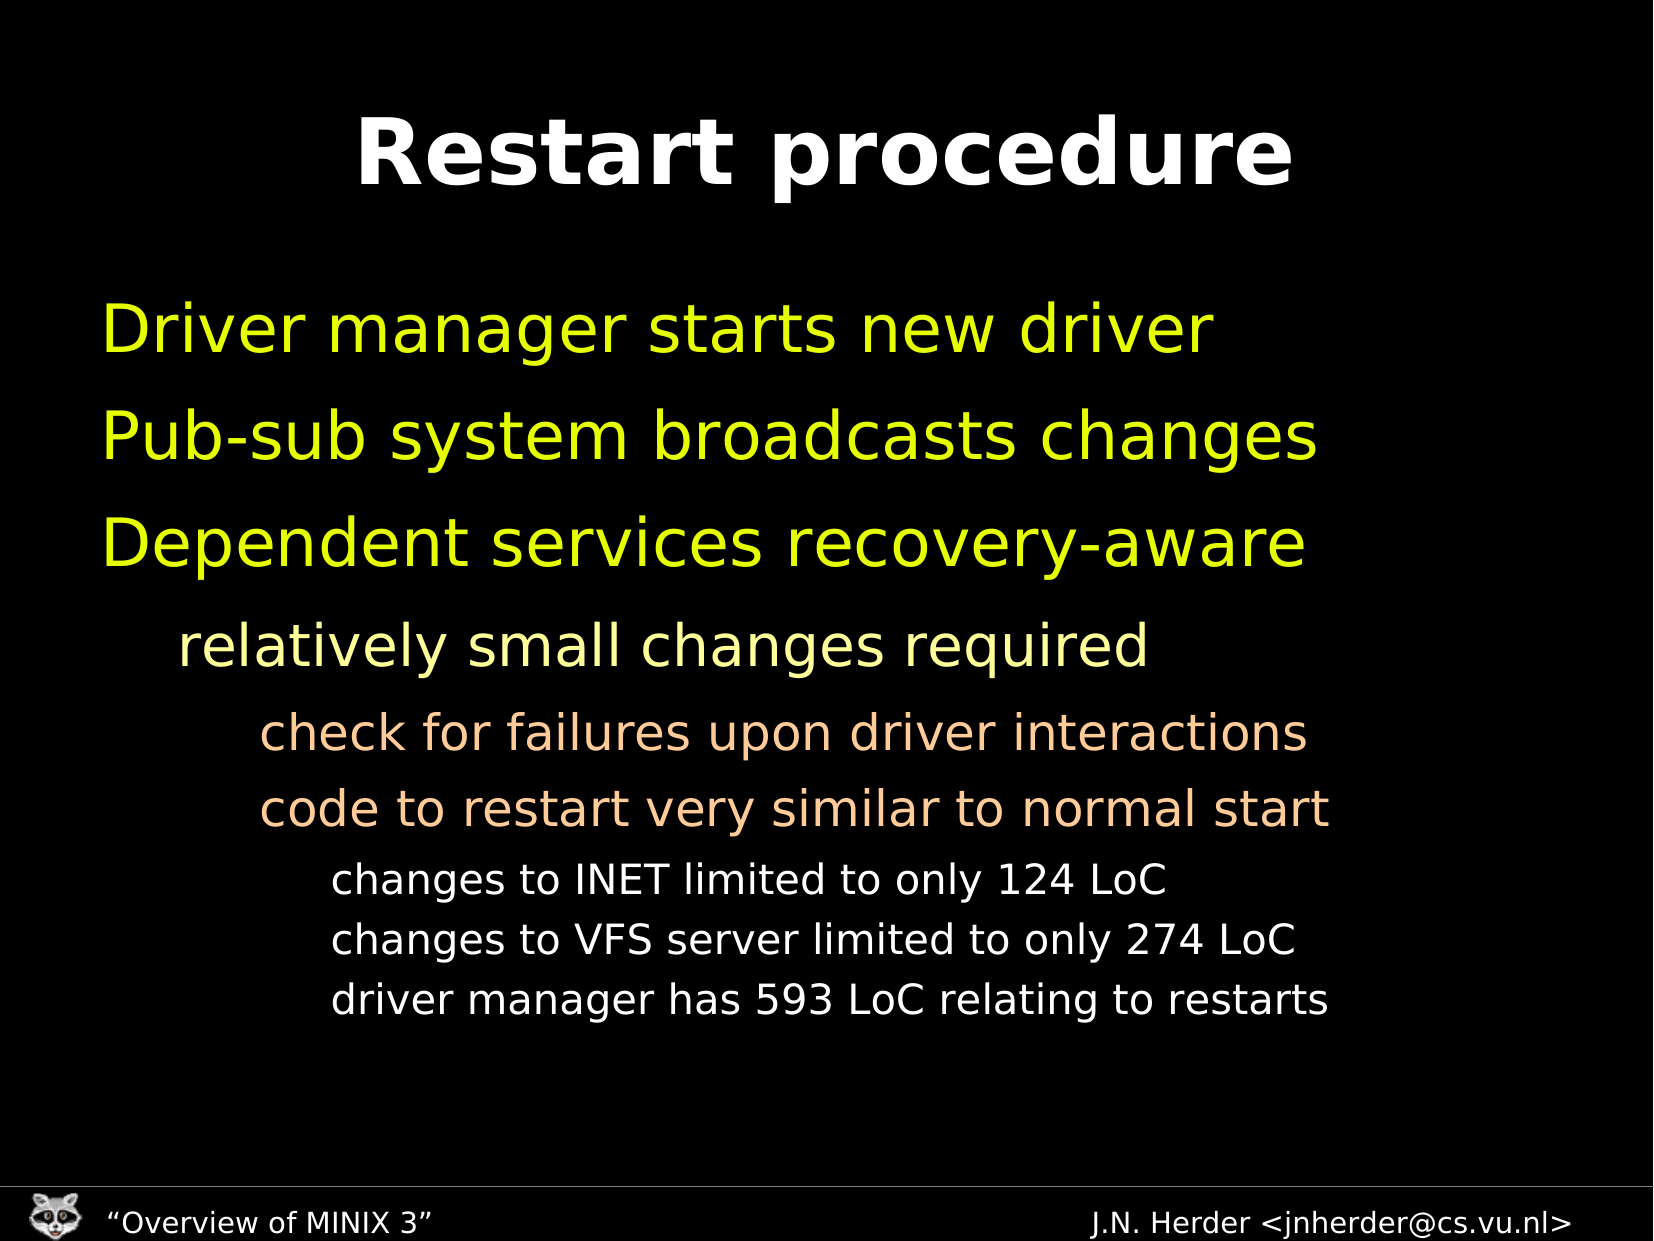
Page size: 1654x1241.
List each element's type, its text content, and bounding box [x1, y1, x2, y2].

title Restart procedure [75, 50, 1576, 256]
picture [29, 1193, 83, 1241]
list Driver manager starts new driver Pub-sub system broadcasts changes Dependent services recovery-aware relatively small changes required check for failures upon driver interactions code to restart very similar to normal start changes to INET limited to only 124 LoC changes to VFS server limited to only 274 LoC driver manager has 593 LoC relating to restarts [82, 290, 1571, 1095]
